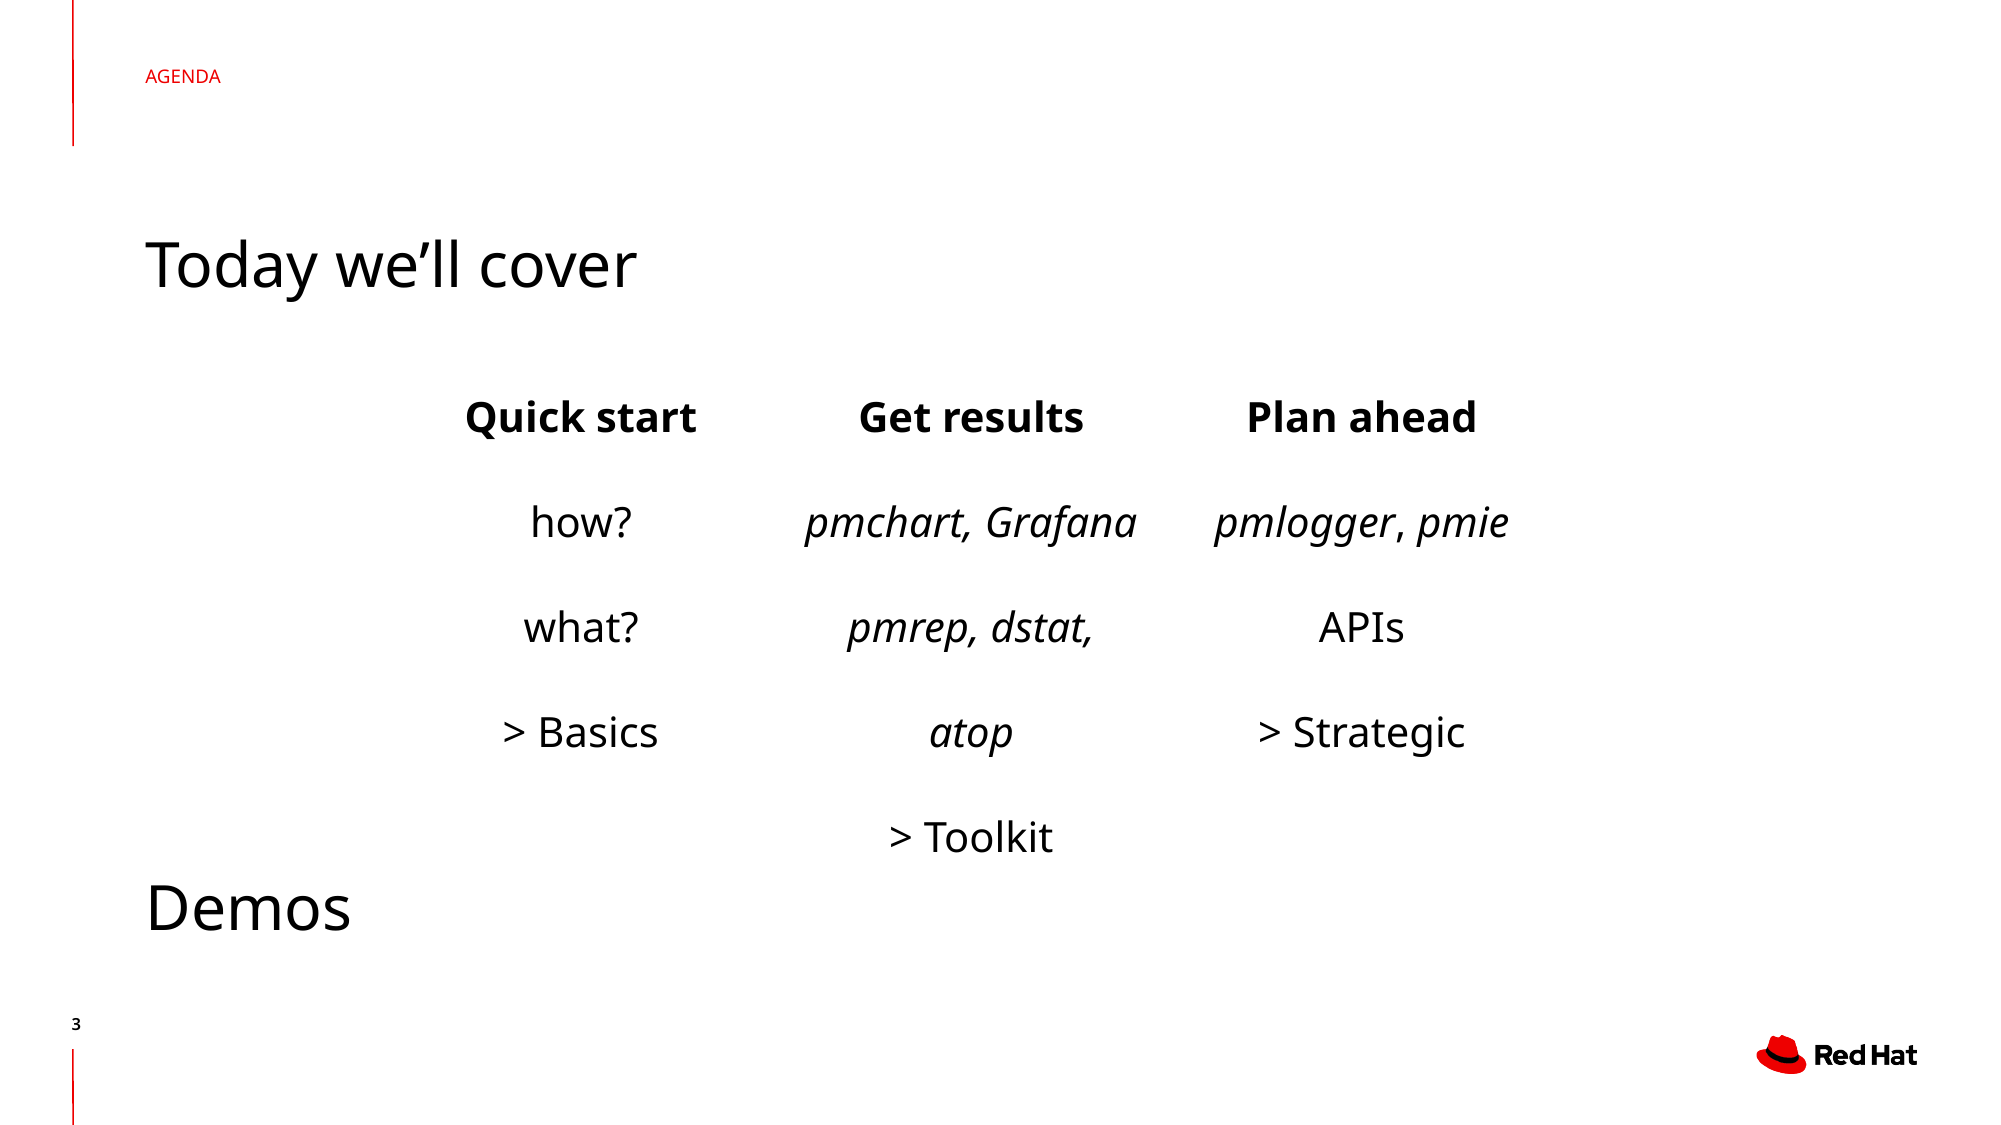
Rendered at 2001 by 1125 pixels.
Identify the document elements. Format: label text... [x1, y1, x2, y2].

title Quick start how? what? > Basics [413, 335, 748, 747]
title Demos [73, 842, 1866, 1084]
title Today we’ll cover [73, 198, 1713, 440]
title Get results pmchart, Grafana pmrep, dstat, atop > Toolkit [804, 335, 1139, 747]
subtitle AGENDA [73, 9, 918, 143]
title Plan ahead pmlogger, pmie APIs > Strategic [1195, 335, 1529, 747]
picture [1866, 1035, 1917, 1074]
